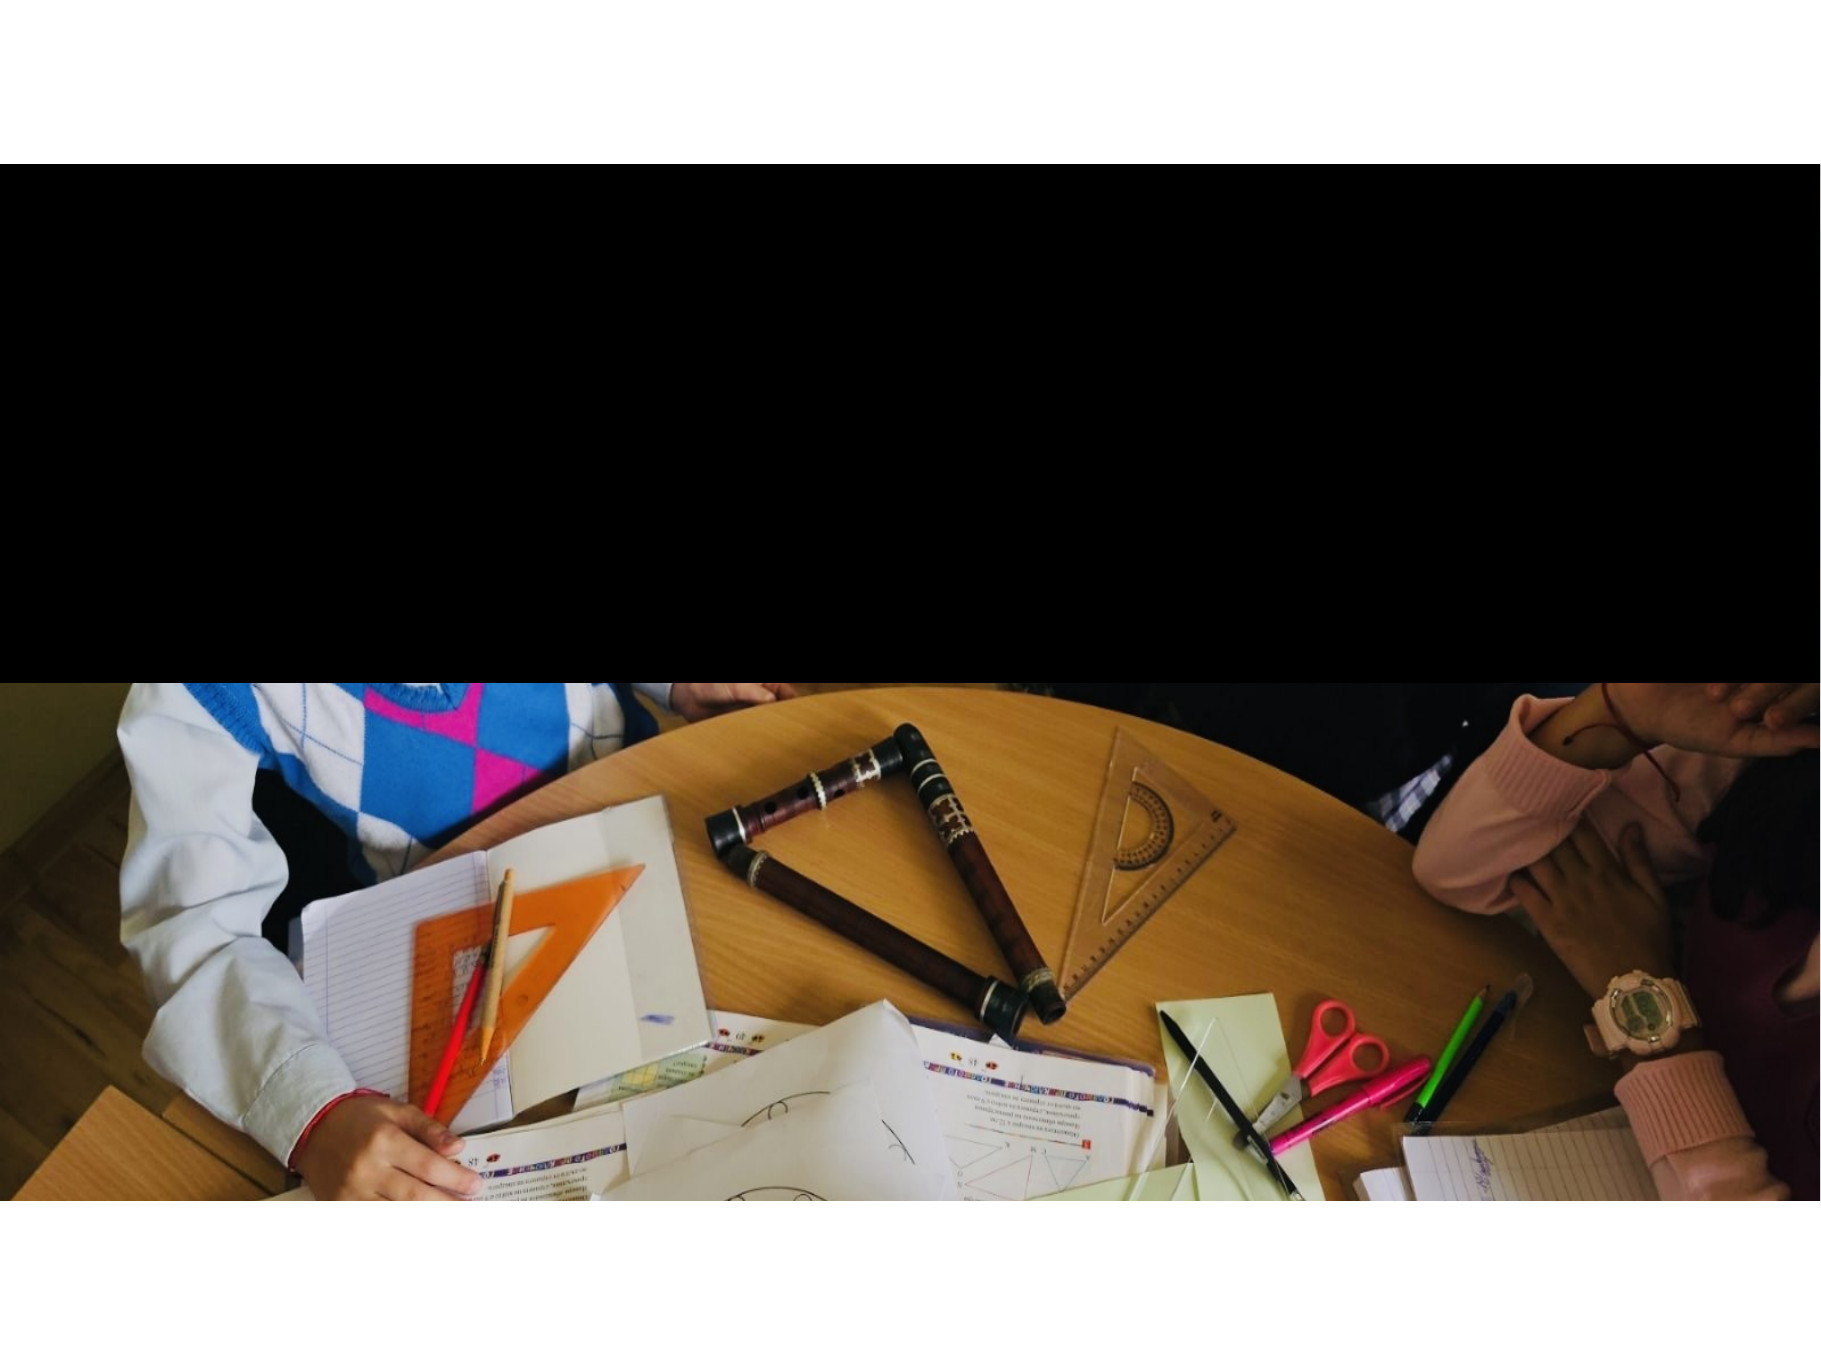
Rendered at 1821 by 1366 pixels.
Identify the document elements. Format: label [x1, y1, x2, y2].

text_box [0, 164, 1821, 683]
picture [0, 683, 1821, 1201]
